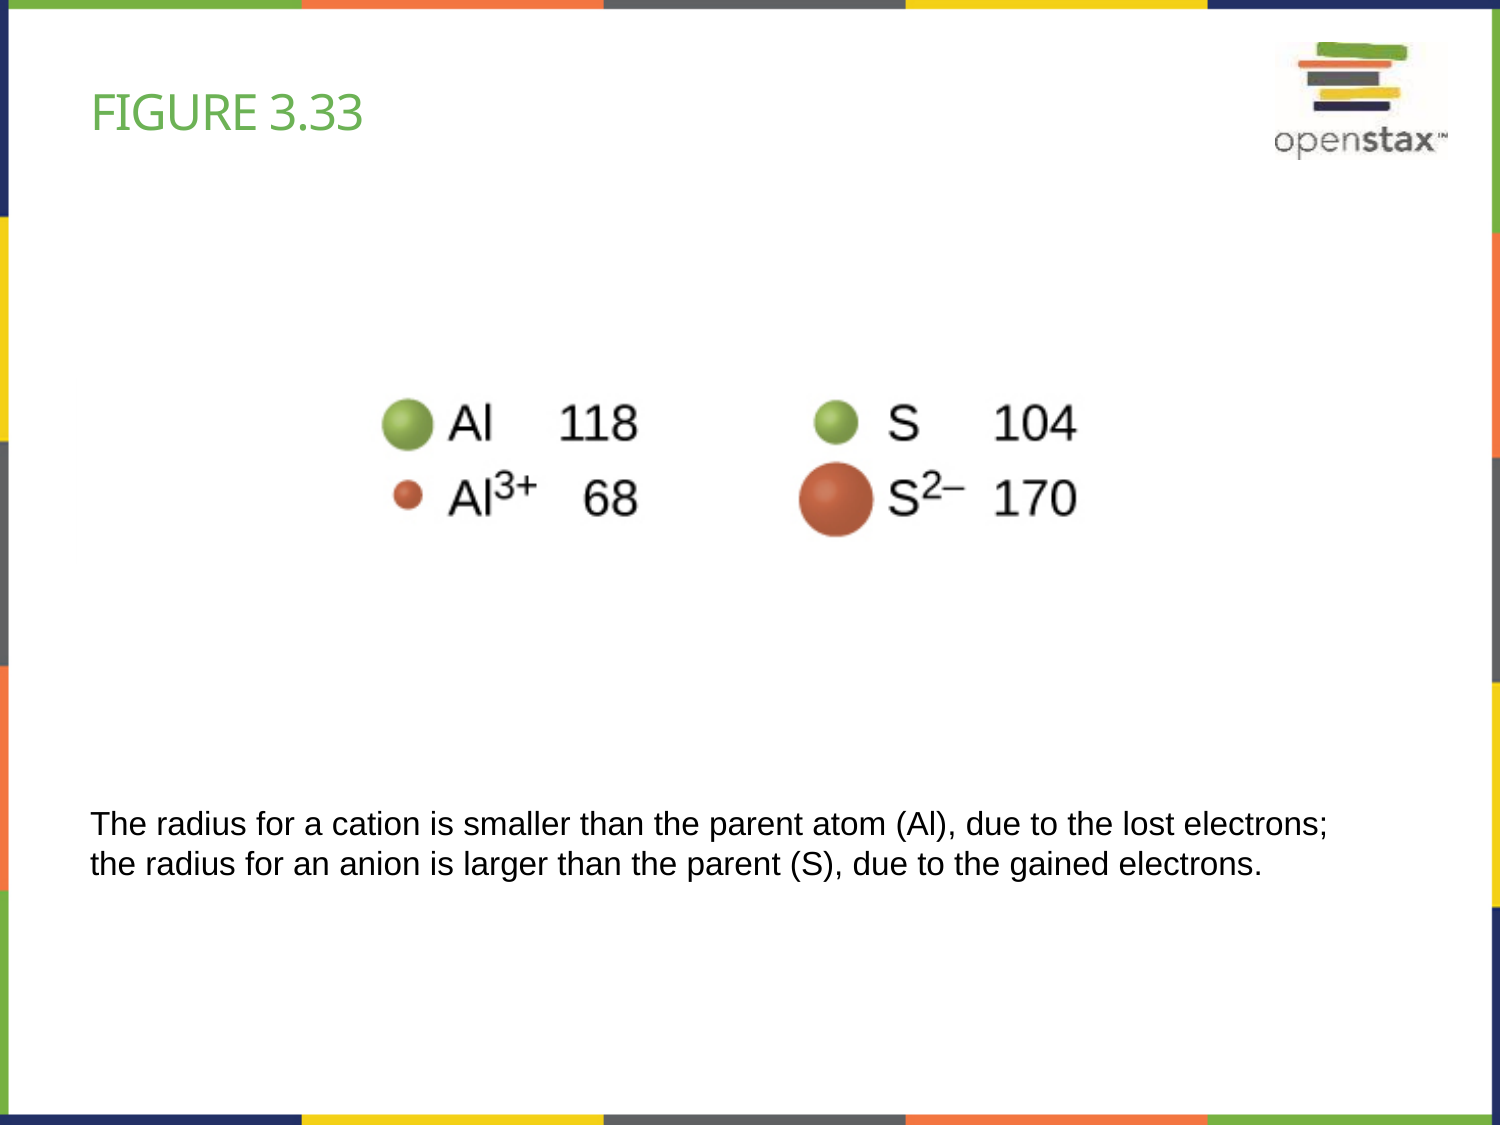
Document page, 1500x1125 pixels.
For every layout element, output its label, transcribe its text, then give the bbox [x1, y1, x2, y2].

list The radius for a cation is smaller than the parent atom (Al), due to the lost electrons; the radius for an anion is larger than the parent (S), due to the gained electrons. [75, 794, 1398, 986]
picture [0, 0, 1500, 1125]
title Figure 3.33 [75, 39, 1398, 148]
